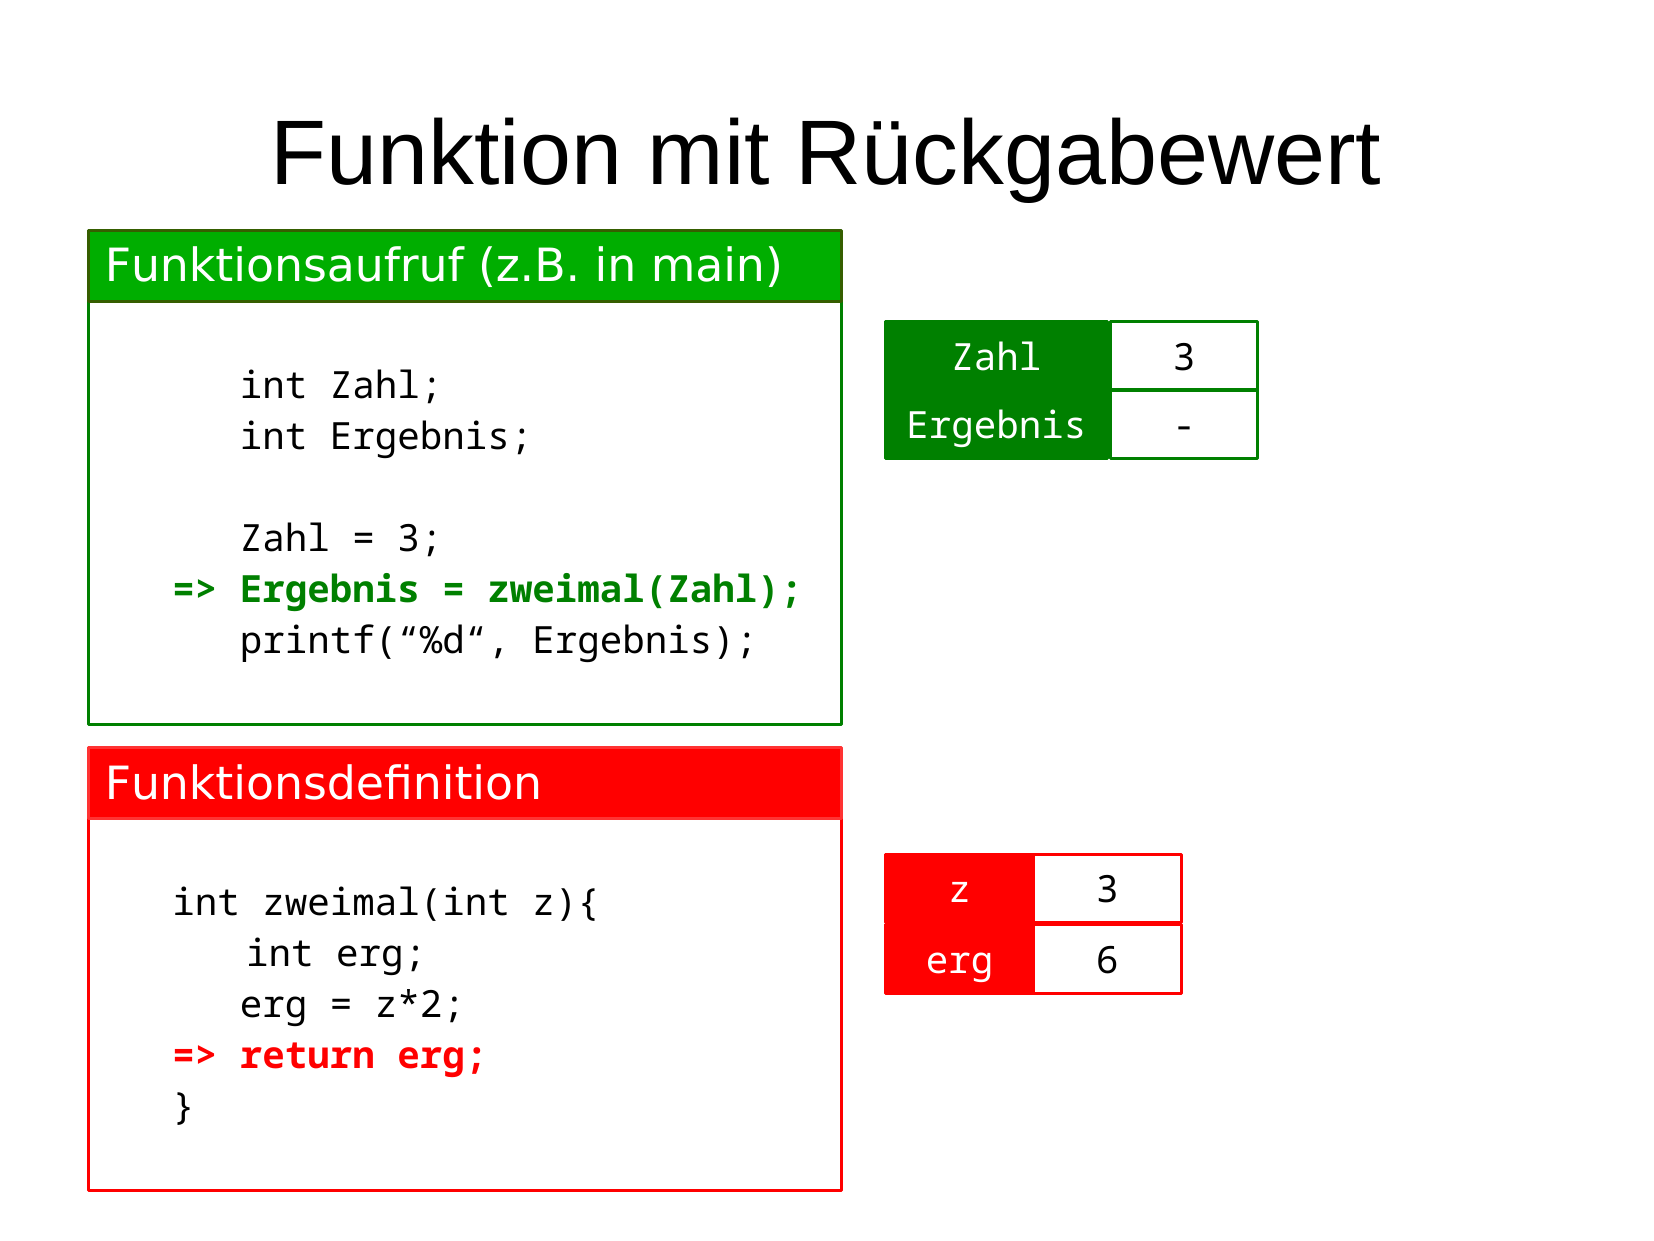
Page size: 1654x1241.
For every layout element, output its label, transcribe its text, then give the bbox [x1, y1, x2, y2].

text_box z [885, 854, 1032, 916]
text_box 6 [1033, 924, 1182, 987]
text_box - [1110, 389, 1258, 452]
text_box erg [885, 924, 1032, 987]
title Funktion mit Rückgabewert [82, 49, 1571, 257]
text_box int Zahl; int Ergebnis; Zahl = 3; => Ergebnis = zweimal(Zahl); printf(“%d“, Ergebnis); [88, 303, 842, 665]
text_box 3 [1110, 321, 1258, 384]
text_box Ergebnis [885, 389, 1108, 452]
text_box 3 [1033, 854, 1182, 916]
text_box int zweimal(int z){ int erg; erg = z*2; => return erg; } [88, 820, 842, 1139]
text_box Funktionsdefinition [88, 747, 842, 819]
text_box Funktionsaufruf (z.B. in main) [88, 257, 842, 302]
text_box Zahl [885, 321, 1108, 384]
